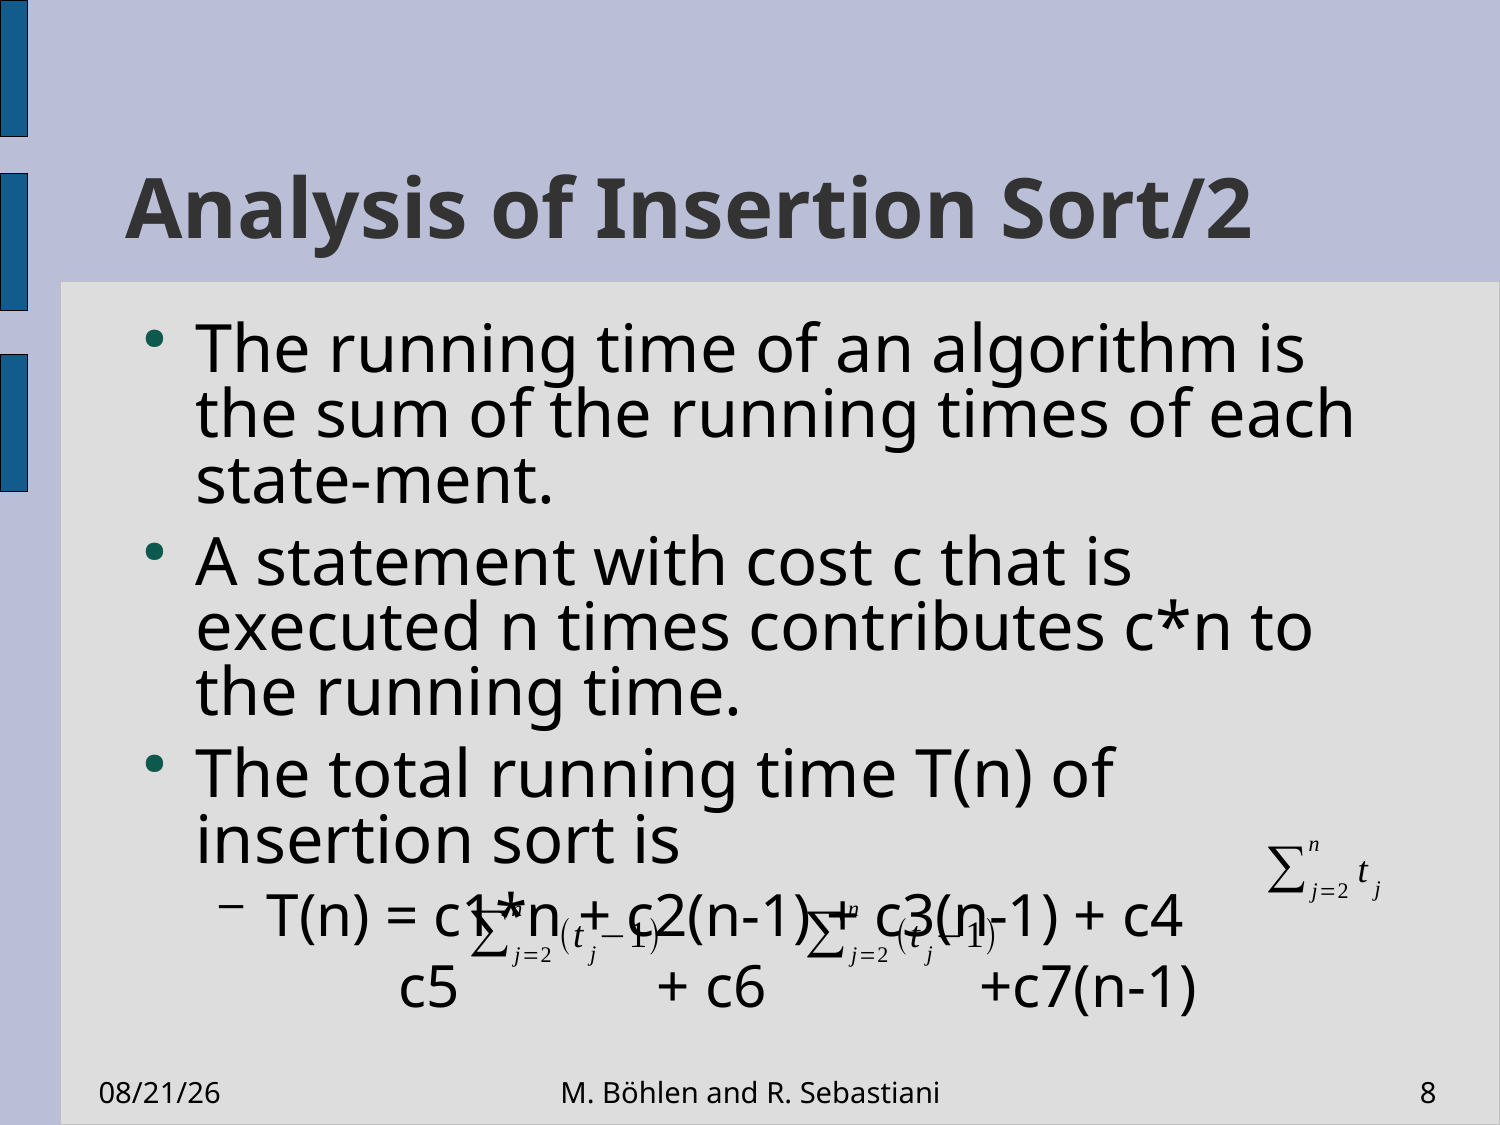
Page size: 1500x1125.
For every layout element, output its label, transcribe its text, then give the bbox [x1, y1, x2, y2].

title Analysis of Insertion Sort/2 [110, 67, 1392, 271]
list The running time of an algorithm is the sum of the running times of each state-ment. A statement with cost c that is executed n times contributes c*n to the running time. The total running time T(n) of insertion sort is T(n) = c1*n + c2(n-1) + c3(n-1) + c4 c5 + c6 +c7(n-1) [110, 312, 1392, 1037]
chart [798, 891, 1003, 969]
chart [461, 891, 667, 969]
chart [1259, 826, 1387, 904]
